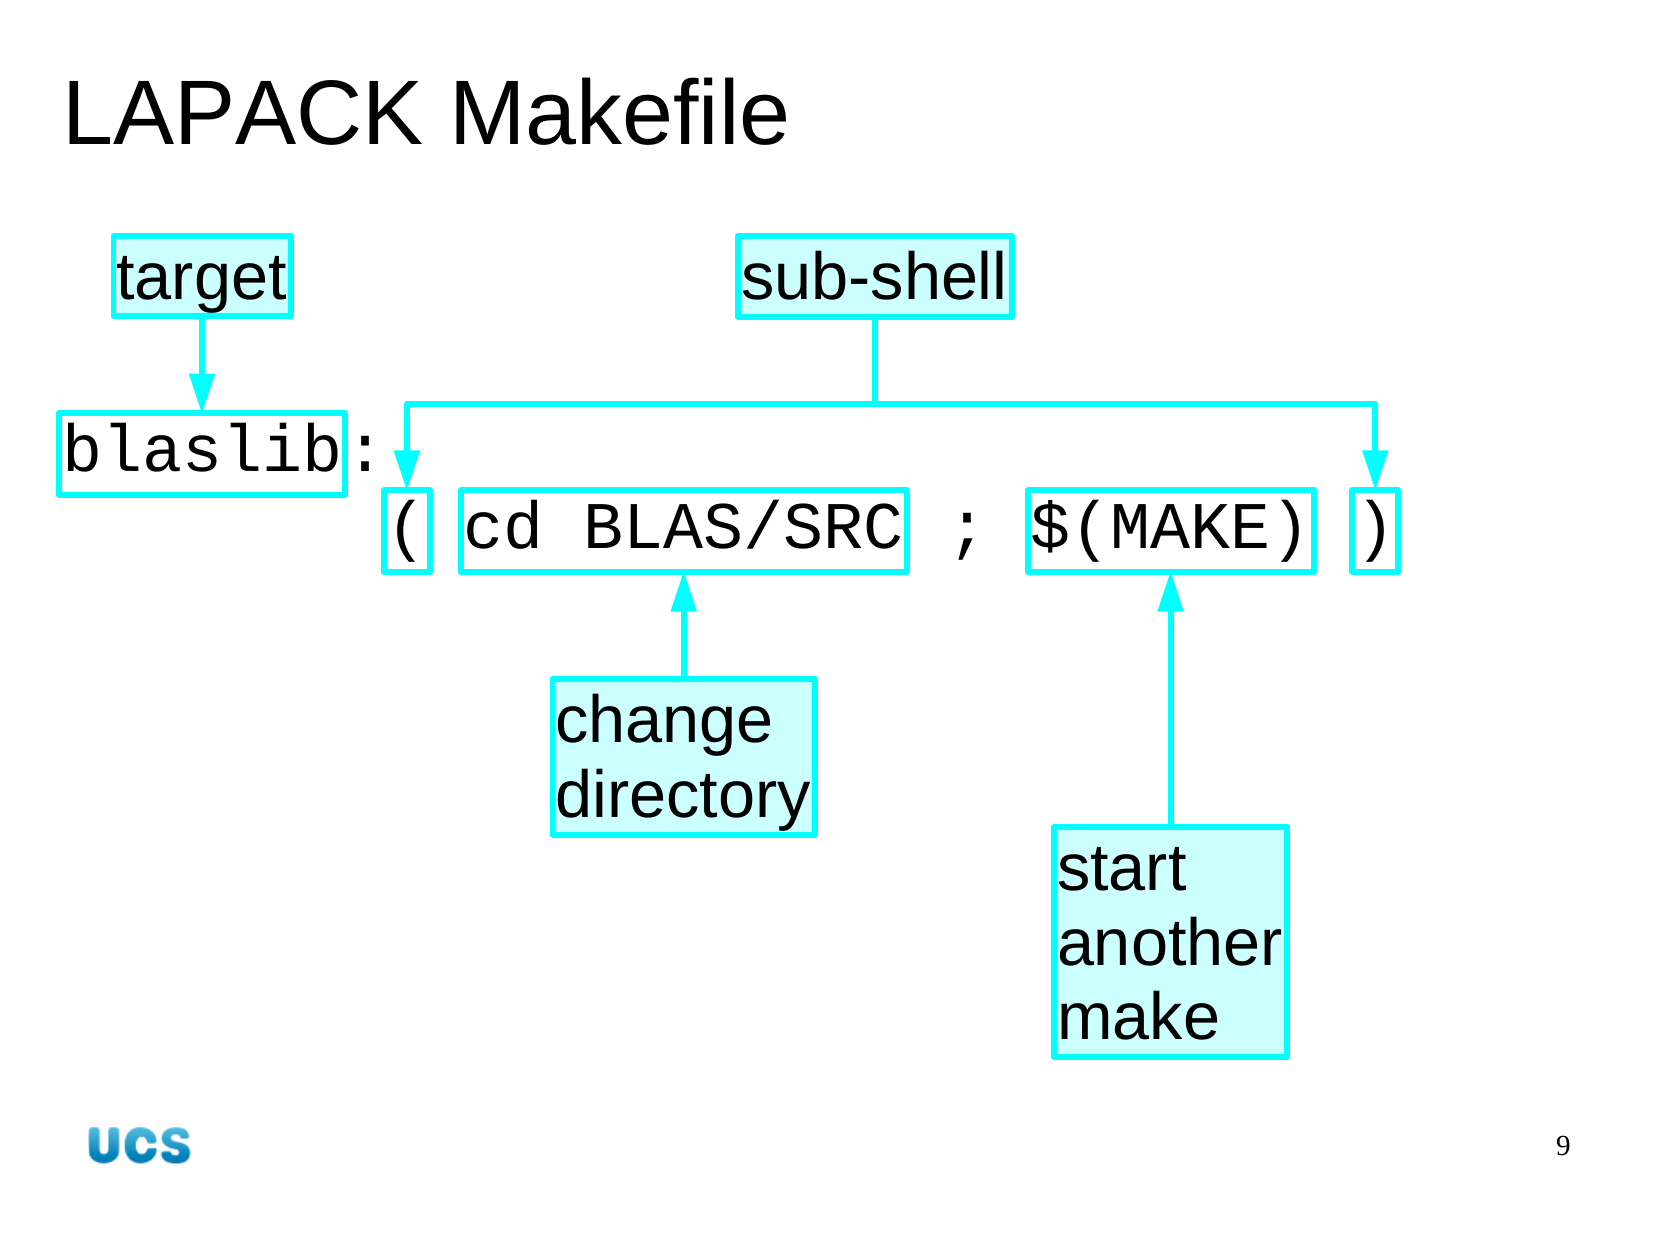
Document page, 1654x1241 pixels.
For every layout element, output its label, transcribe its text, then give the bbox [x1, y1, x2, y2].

text_box sub-shell [738, 236, 1012, 317]
text_box LAPACK Makefile [59, 59, 795, 168]
text_box blaslib [59, 413, 342, 495]
picture [88, 1126, 191, 1165]
text_box $(MAKE) [1027, 490, 1314, 572]
text_box : [342, 413, 389, 495]
text_box ( [383, 490, 430, 572]
text_box target [113, 235, 291, 317]
text_box start another make [1054, 826, 1288, 1058]
text_box ) [1352, 490, 1399, 572]
text_box change directory [552, 679, 815, 835]
text_box ; [944, 490, 991, 572]
text_box cd BLAS/SRC [460, 490, 907, 572]
